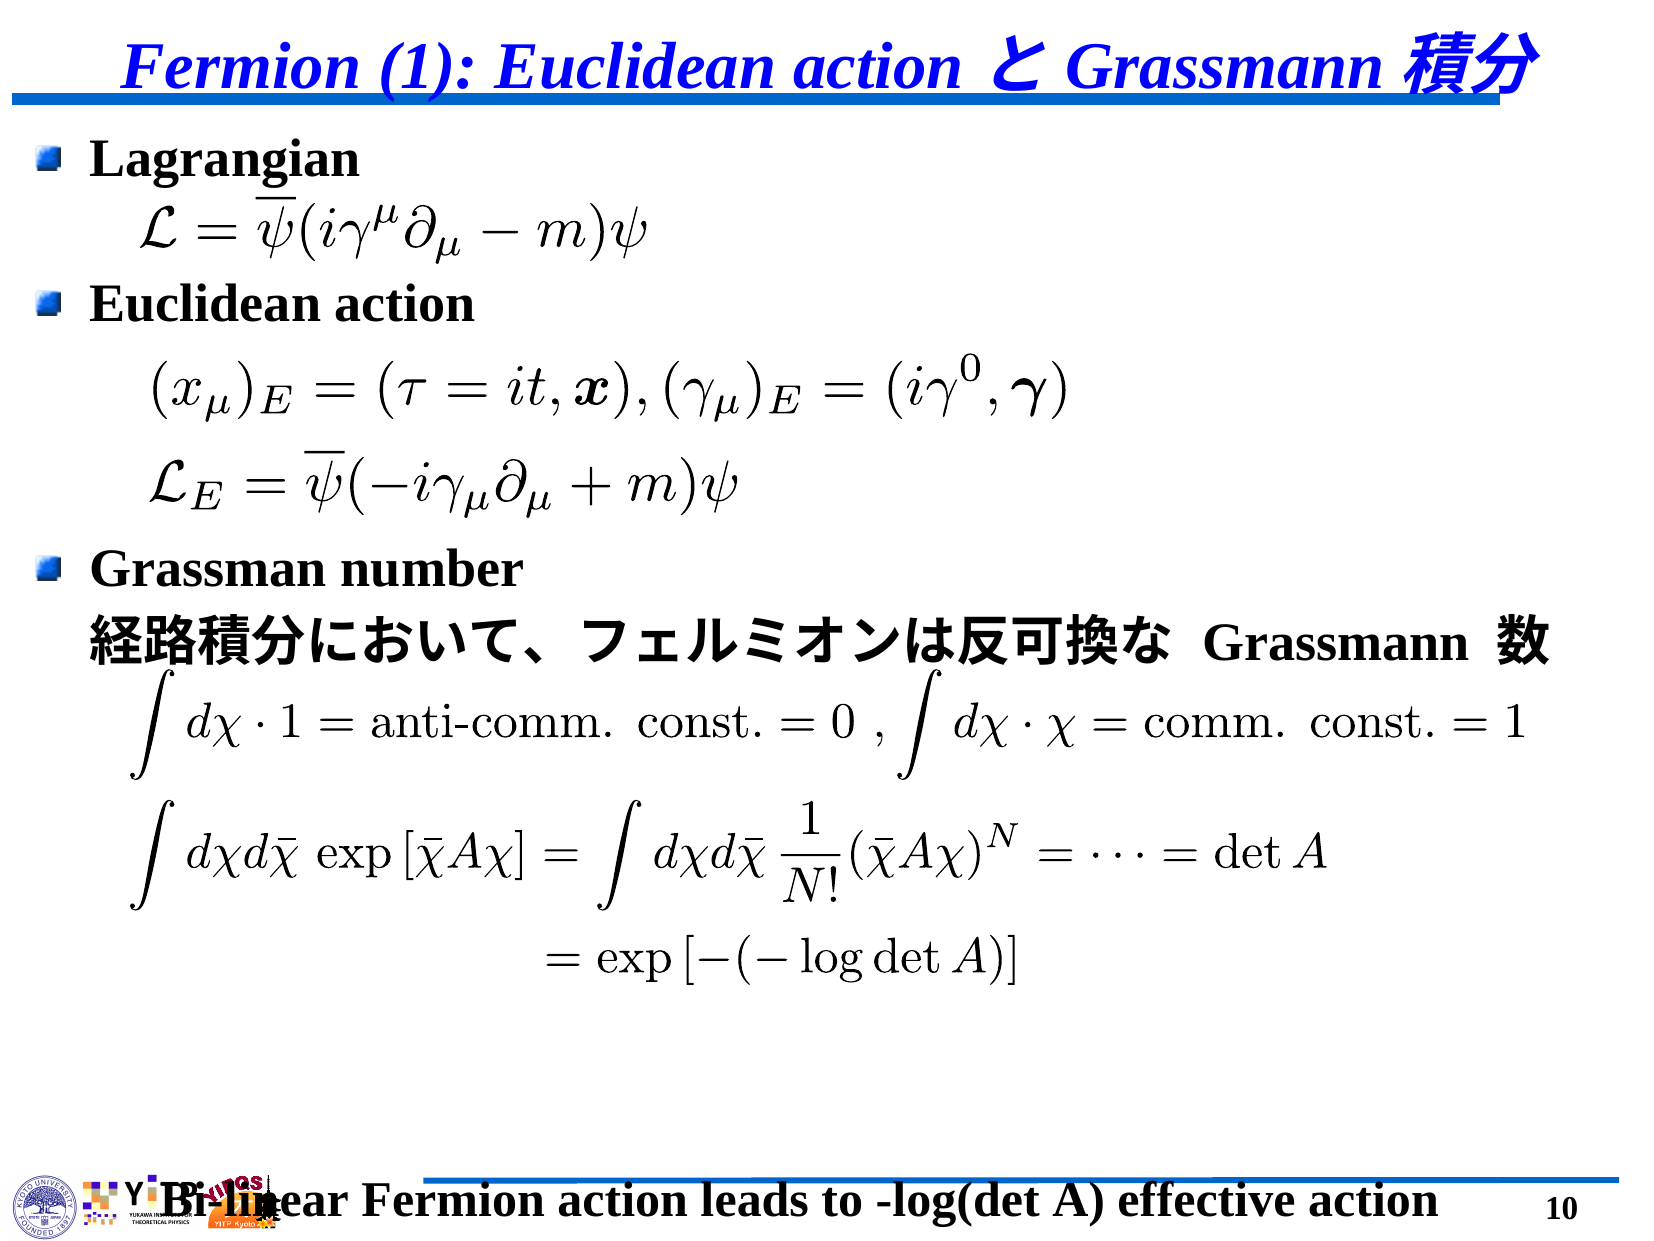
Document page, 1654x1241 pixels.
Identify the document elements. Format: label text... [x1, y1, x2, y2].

picture [11, 1170, 281, 1241]
text_box [127, 669, 1529, 985]
title Fermion (1): Euclidean actionとGrassmann積分 [0, 0, 1654, 119]
text_box [138, 196, 650, 264]
text_box [147, 353, 1072, 519]
list Lagrangian Euclidean action Grassman number 経路積分において、フェルミオンは反可換な Grassmann 数 Bi-linear Fermion action leads to -log(det A) effective action [18, 127, 1618, 1115]
